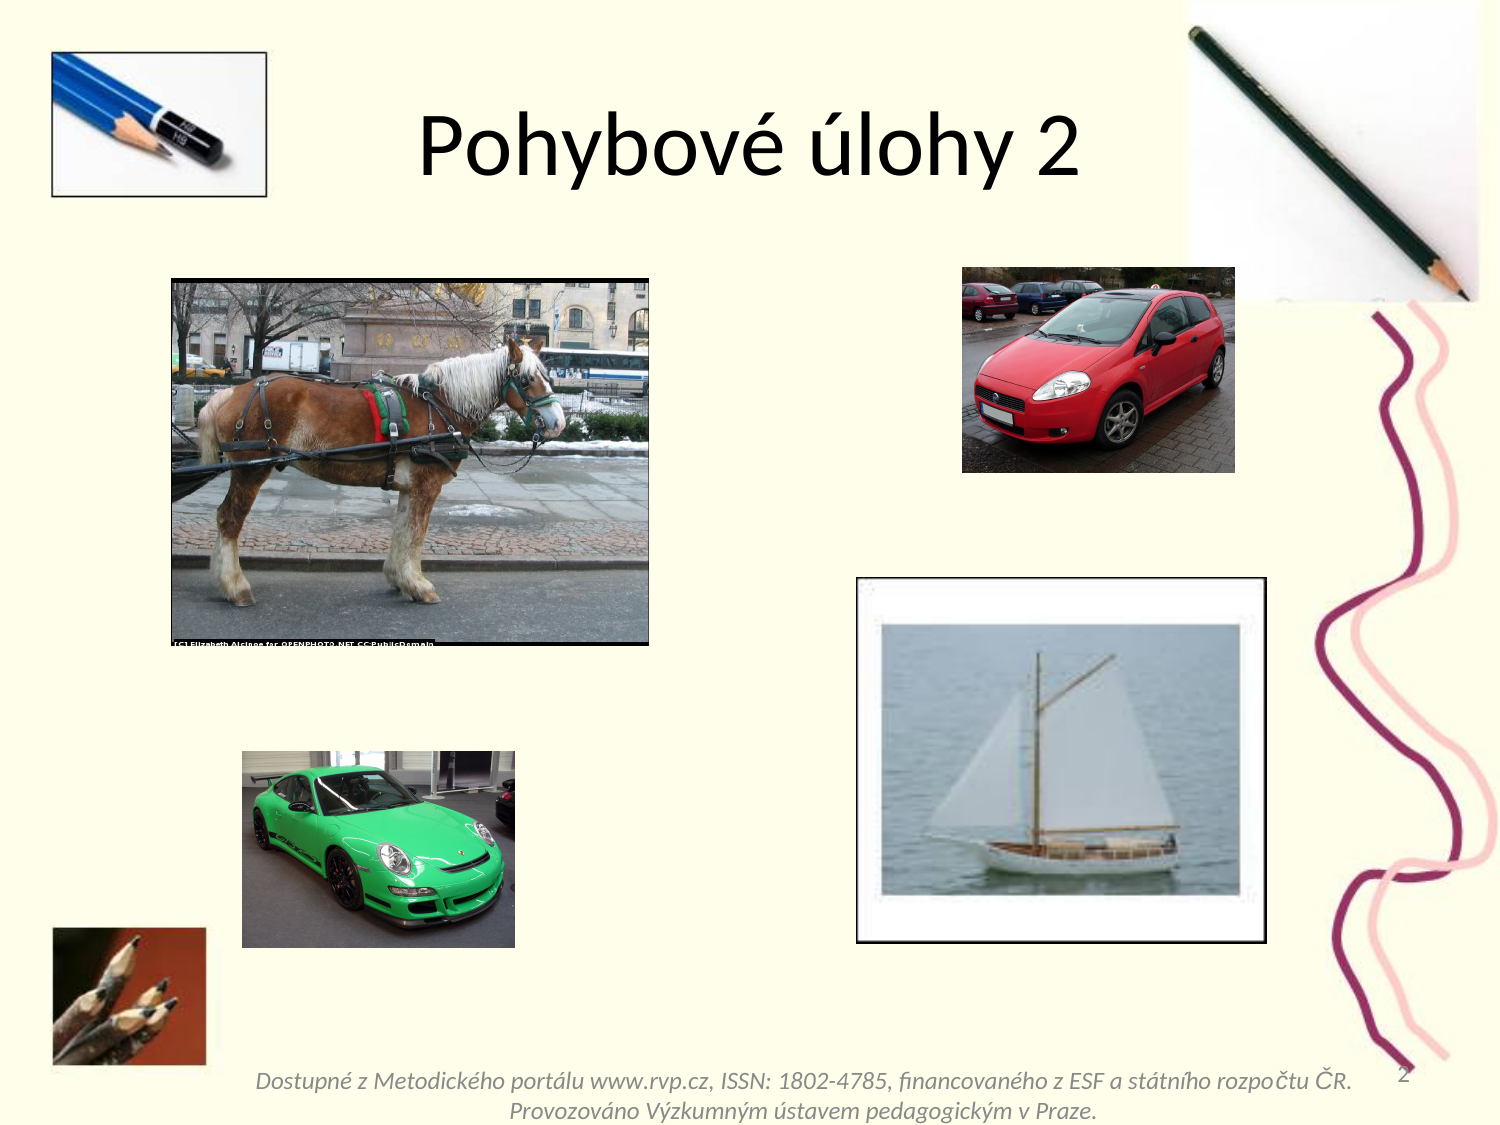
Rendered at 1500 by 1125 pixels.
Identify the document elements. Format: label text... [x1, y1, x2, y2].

text_box Dostupné z Metodického portálu www.rvp.cz, ISSN: 1802-4785, financovaného z ESF a státního rozpočtu ČR. Provozováno Výzkumným ústavem pedagogickým v Praze. [183, 1065, 1426, 1125]
title Pohybové úlohy 2 [75, 45, 1426, 233]
picture [0, 0, 1500, 1125]
